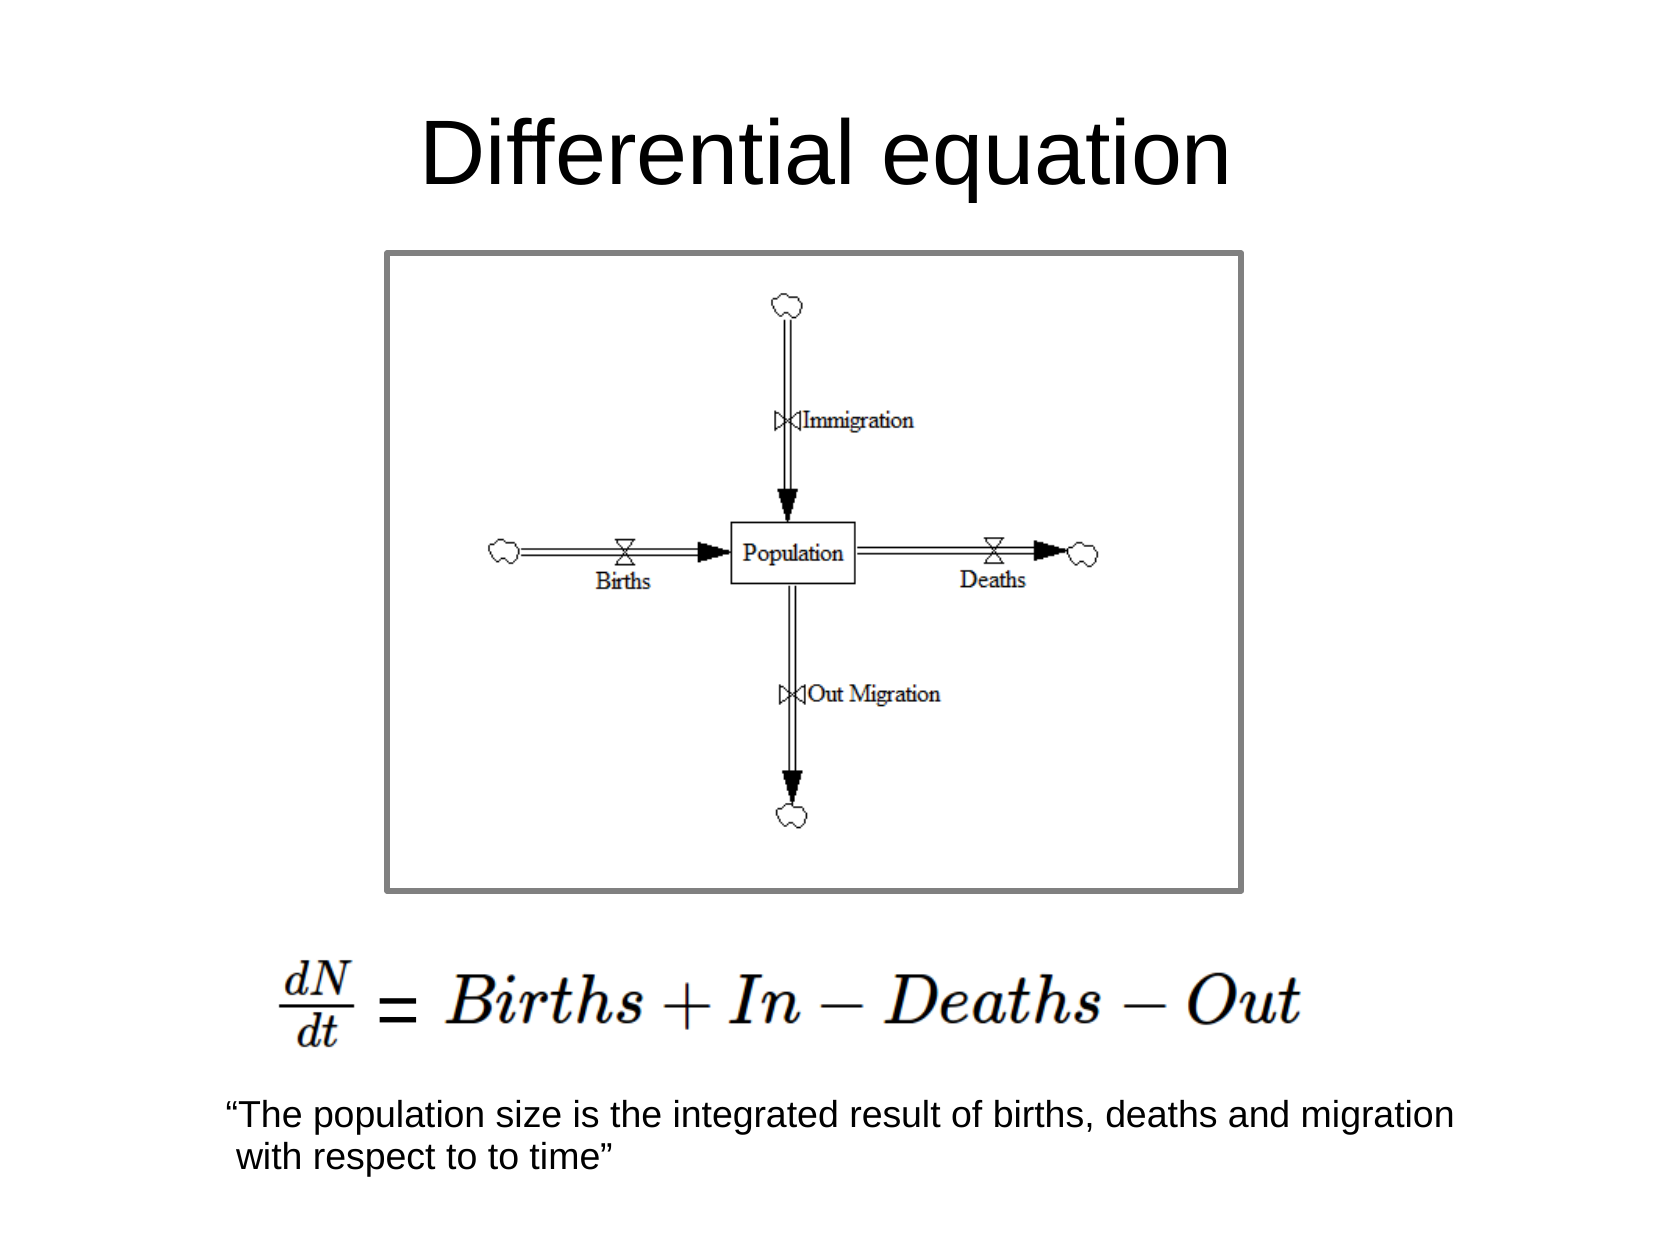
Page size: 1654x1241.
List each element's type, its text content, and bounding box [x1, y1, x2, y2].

picture [390, 256, 1239, 888]
title Differential equation [82, 49, 1571, 257]
text_box = [361, 960, 436, 1059]
picture [270, 929, 1362, 1096]
text_box “The population size is the integrated result of births, deaths and migration with respect to to time” [210, 1086, 1531, 1216]
